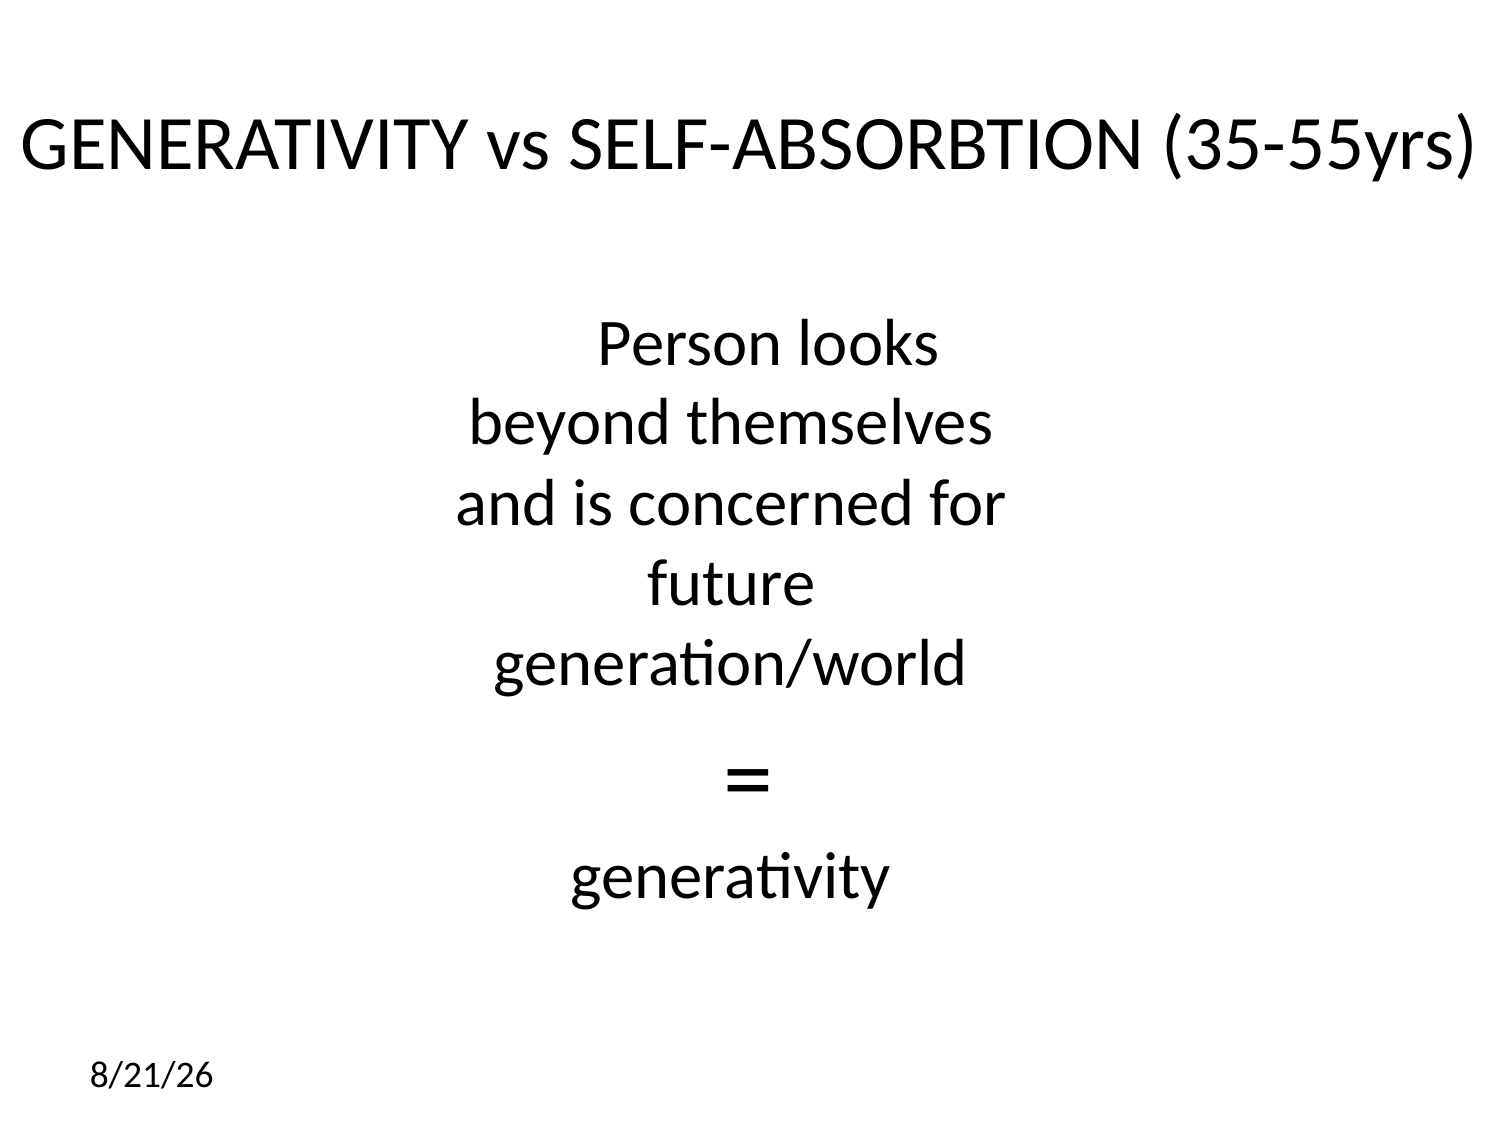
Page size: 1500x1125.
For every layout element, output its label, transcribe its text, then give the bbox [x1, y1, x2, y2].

text_box 11/5/2020 [75, 1042, 425, 1103]
title GENERATIVITY vs SELF-ABSORBTION (35-55yrs) [0, 45, 1500, 233]
list Person looks beyond themselves and is concerned for future generation/world = generativity [412, 290, 1051, 1051]
